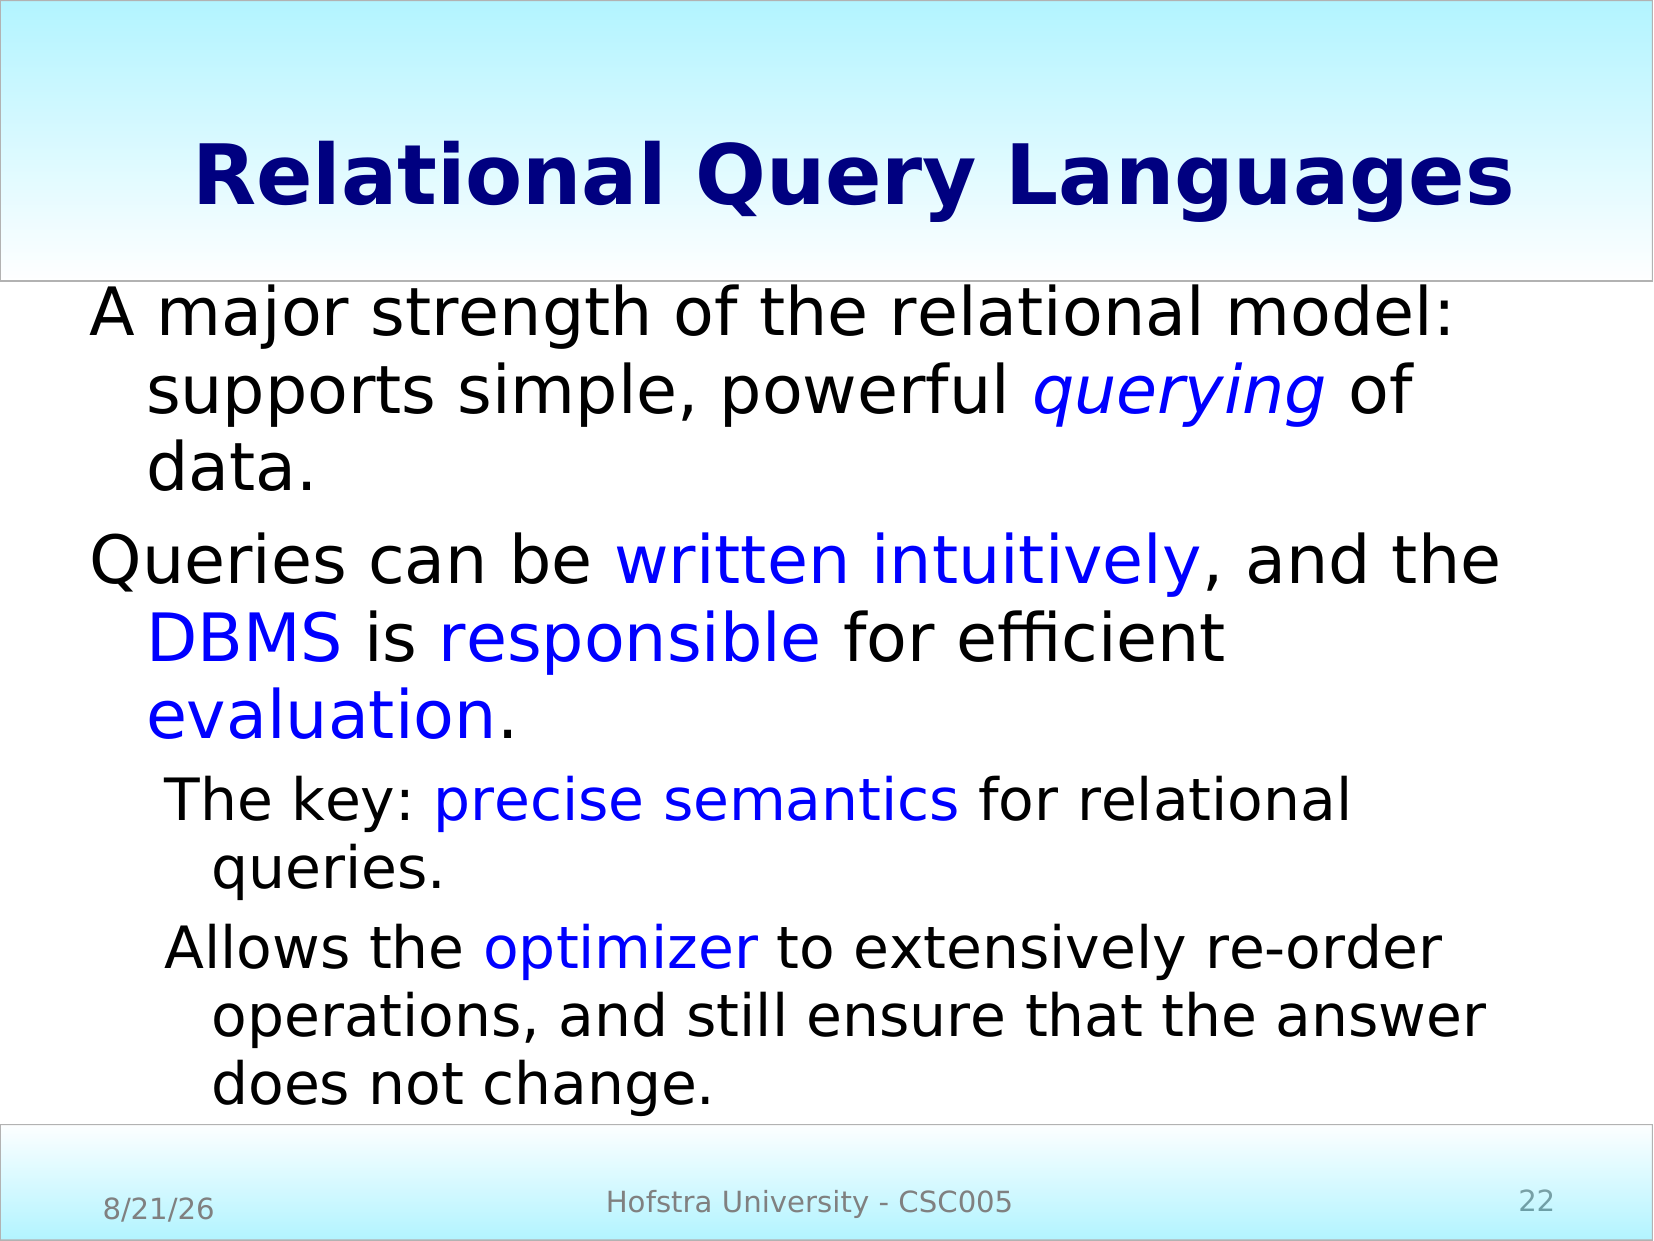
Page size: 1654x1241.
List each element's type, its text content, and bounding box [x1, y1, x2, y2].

list A major strength of the relational model: supports simple, powerful querying of data. Queries can be written intuitively, and the DBMS is responsible for efficient evaluation. The key: precise semantics for relational queries. Allows the optimizer to extensively re-order operations, and still ensure that the answer does not change. [75, 266, 1557, 1241]
title Relational Query Languages [151, 57, 1557, 266]
